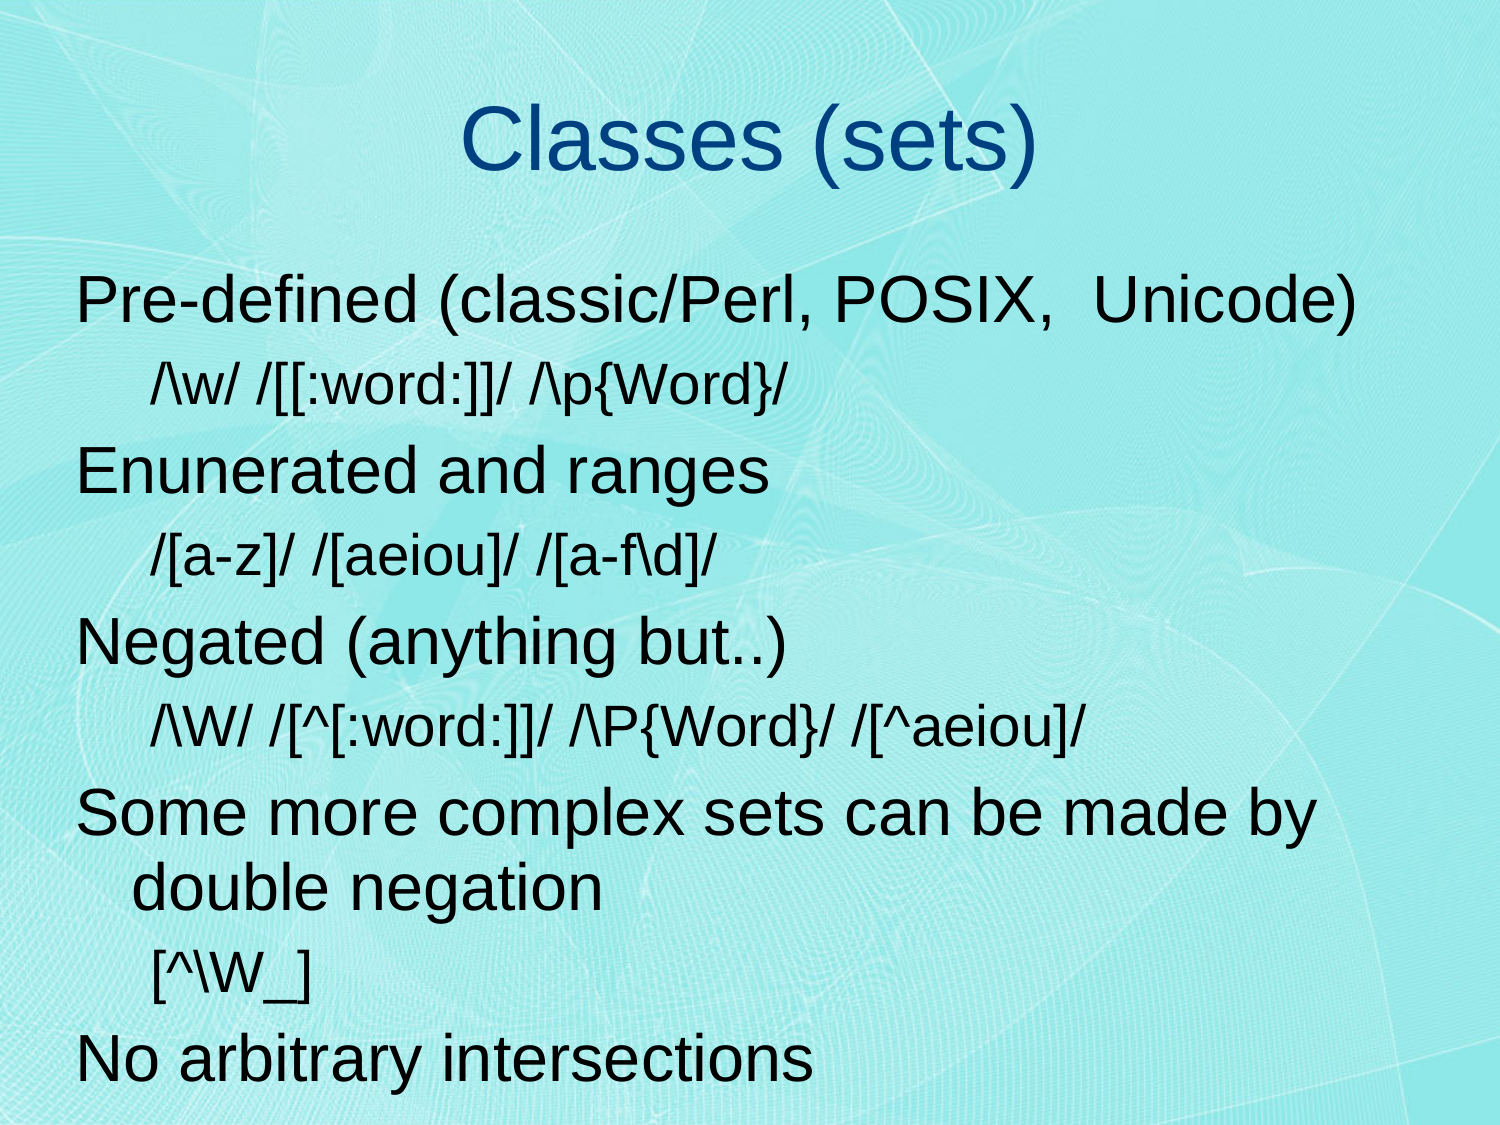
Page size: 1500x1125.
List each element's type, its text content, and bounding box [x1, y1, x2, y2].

title Classes (sets) [75, 52, 1426, 226]
list Pre-defined (classic/Perl, POSIX, Unicode) /\w/ /[[:word:]]/ /\p{Word}/ Enunerated and ranges /[a-z]/ /[aeiou]/ /[a-f\d]/ Negated (anything but..) /\W/ /[^[:word:]]/ /\P{Word}/ /[^aeiou]/ Some more complex sets can be made by double negation [^\W_] No arbitrary intersections [75, 262, 1426, 1095]
picture [0, 0, 1500, 1125]
